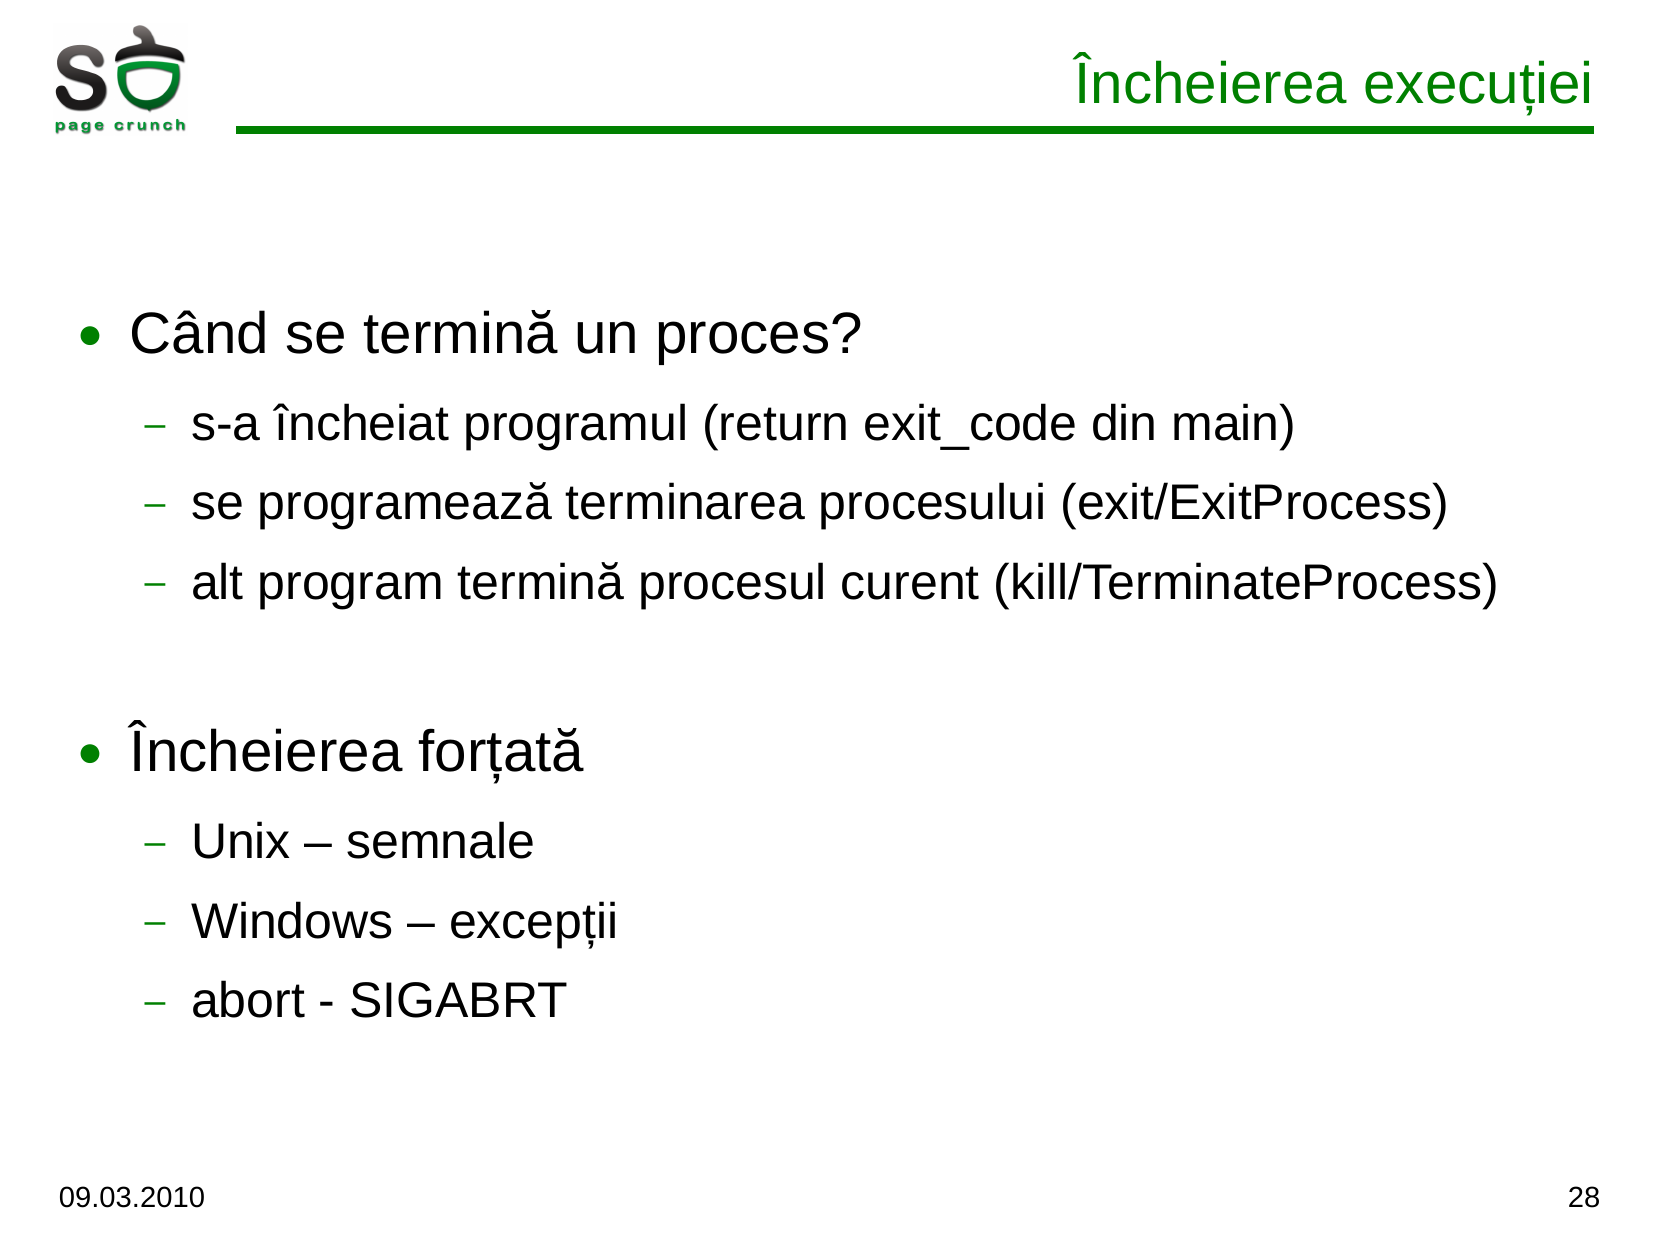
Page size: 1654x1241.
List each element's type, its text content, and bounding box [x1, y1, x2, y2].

list Când se termină un proces? s-a încheiat programul (return exit_code din main) se programează terminarea procesului (exit/ExitProcess) alt program termină procesul curent (kill/TerminateProcess) Încheierea forțată Unix – semnale Windows – excepții abort - SIGABRT [59, 177, 1595, 1152]
picture [53, 23, 188, 136]
title Încheierea execuției [236, 49, 1595, 119]
